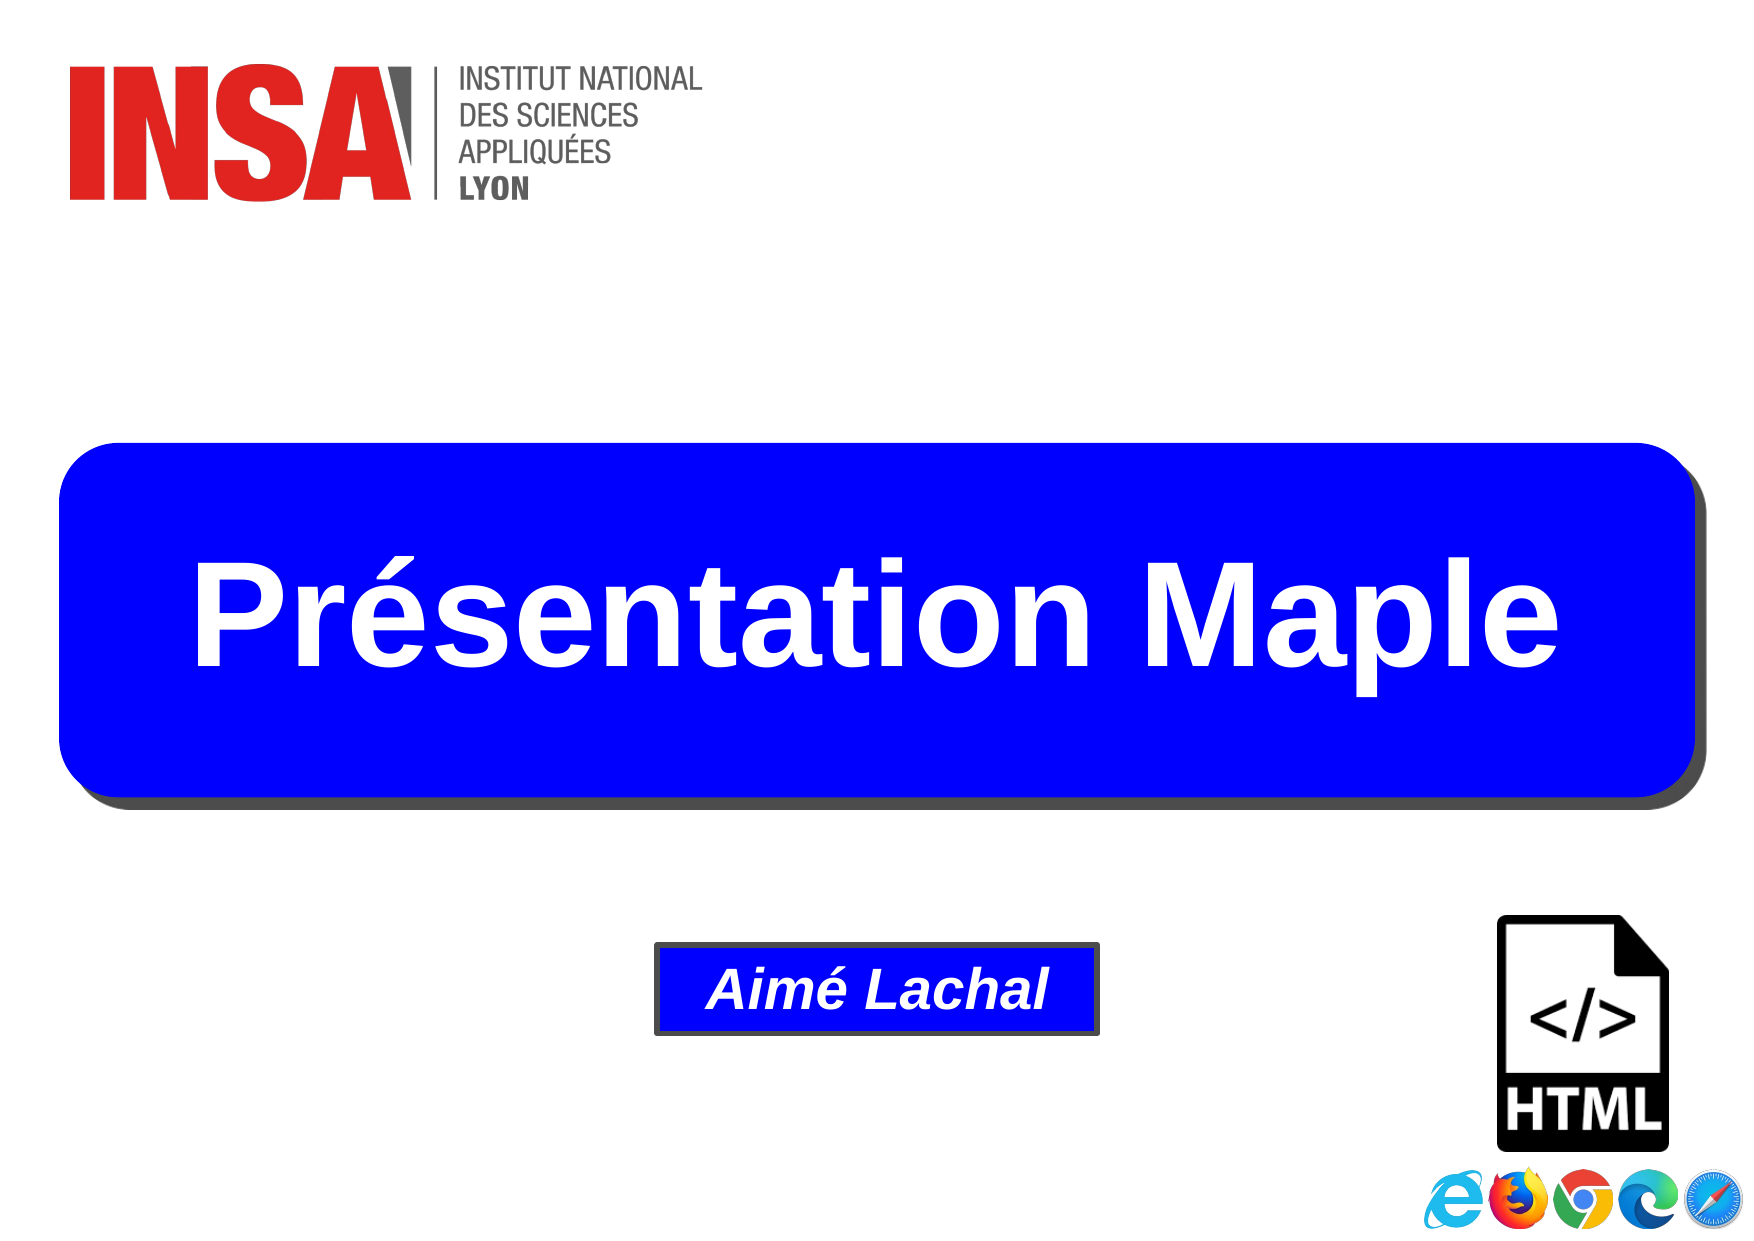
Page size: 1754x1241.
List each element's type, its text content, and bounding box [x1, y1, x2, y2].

picture [1683, 1169, 1743, 1229]
picture [59, 58, 713, 207]
picture [1423, 1169, 1483, 1229]
title Aimé Lachal [657, 944, 1098, 1034]
picture [1618, 1169, 1678, 1229]
picture [1553, 1169, 1613, 1229]
picture [1488, 1166, 1548, 1229]
text_box Présentation Maple [59, 442, 1695, 798]
picture [1497, 915, 1669, 1152]
